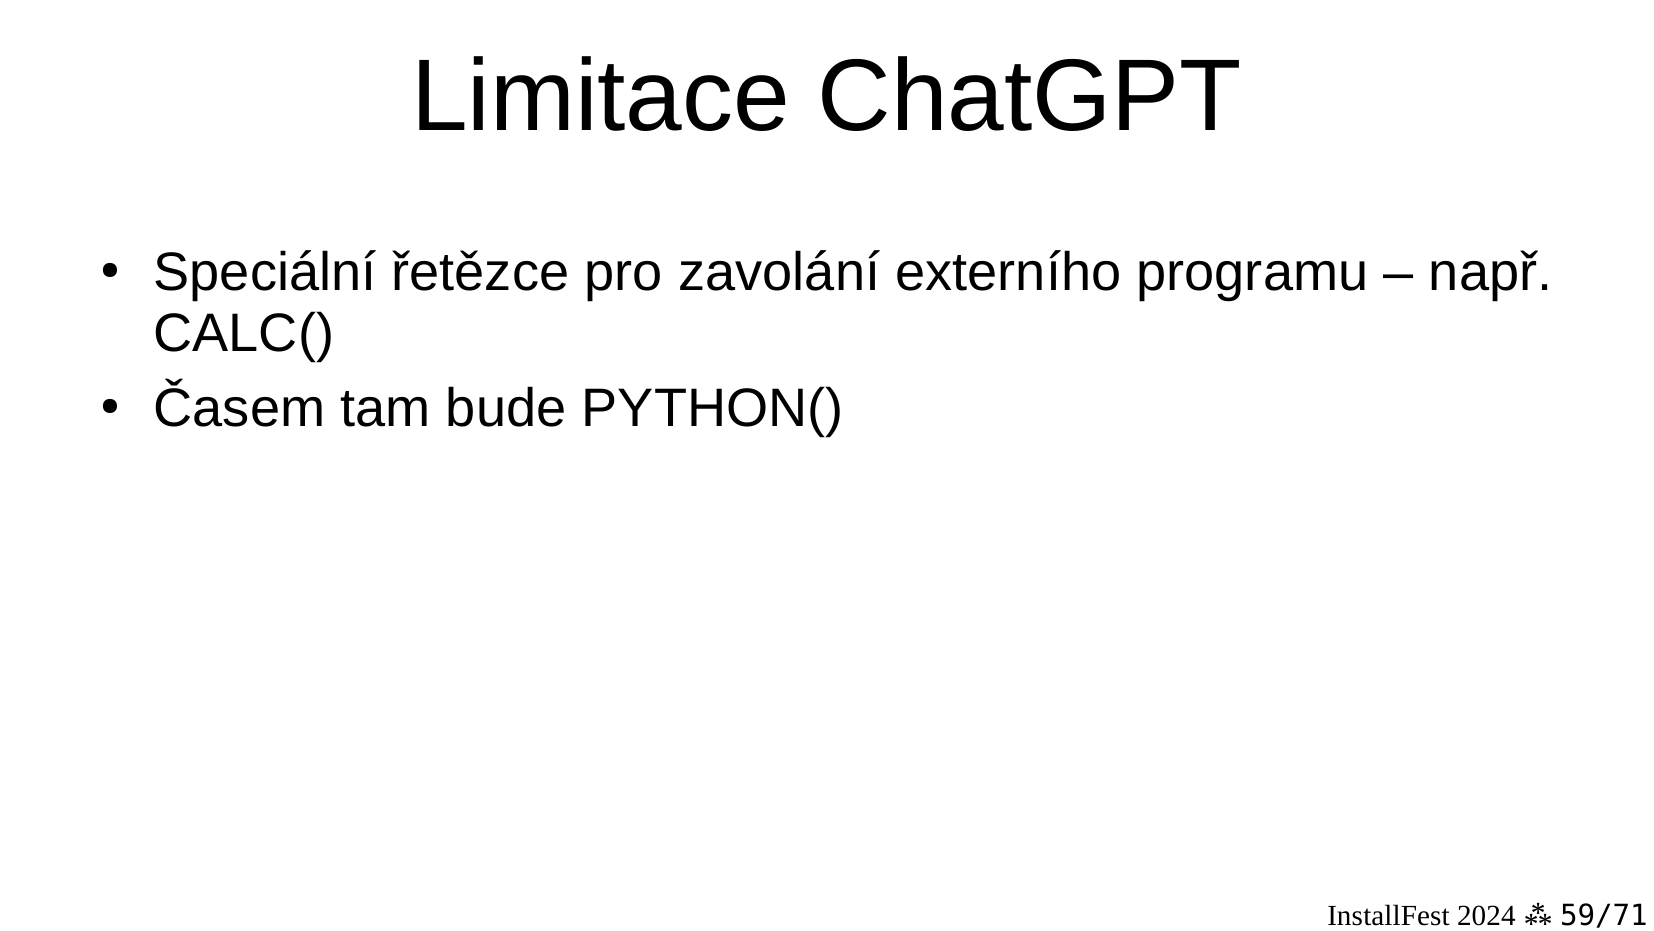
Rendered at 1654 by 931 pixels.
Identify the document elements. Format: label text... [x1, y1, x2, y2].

title Limitace ChatGPT [82, 38, 1571, 153]
list Speciální řetězce pro zavolání externího programu – např. CALC() Časem tam bude PYTHON() [82, 241, 1571, 842]
